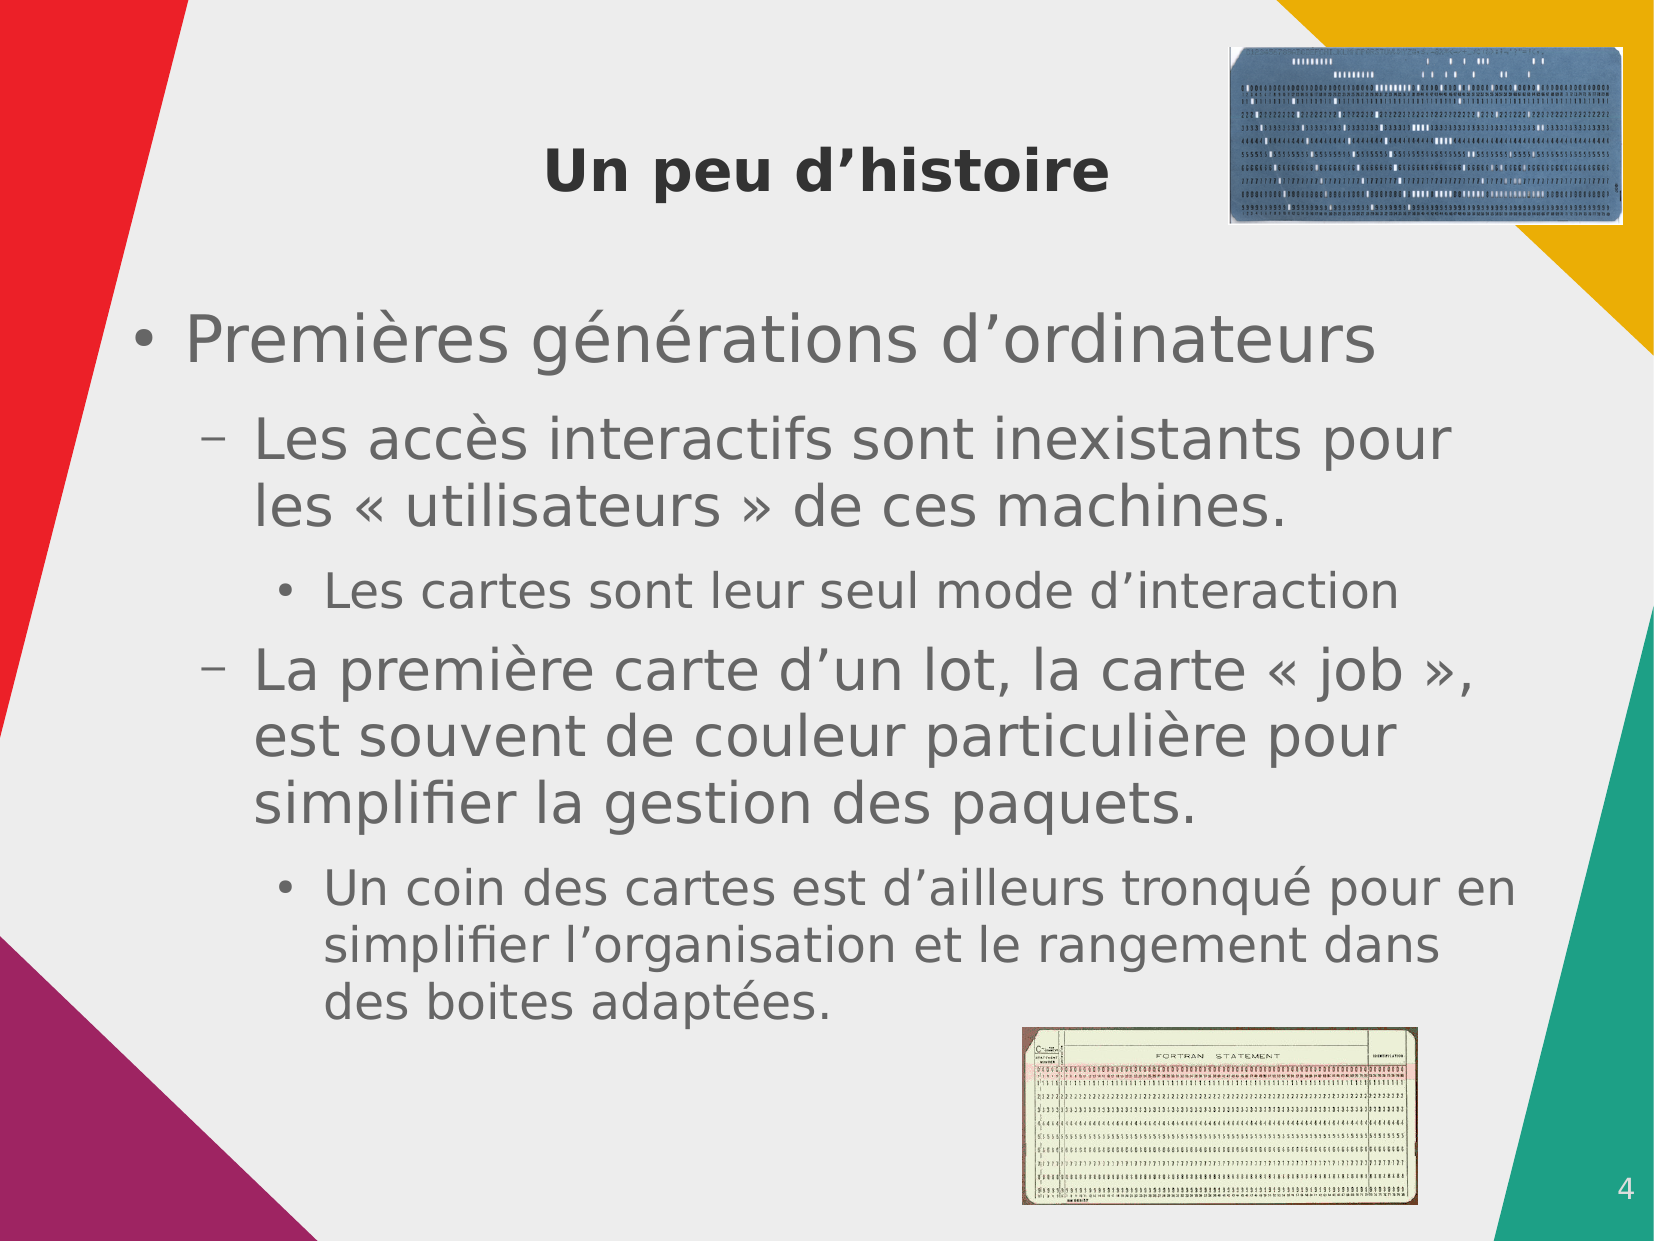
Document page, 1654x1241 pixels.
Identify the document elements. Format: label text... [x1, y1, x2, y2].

title Un peu d’histoire [114, 73, 1539, 271]
list Premières générations d’ordinateurs Les accès interactifs sont inexistants pour les « utilisateurs » de ces machines. Les cartes sont leur seul mode d’interaction La première carte d’un lot, la carte « job », est souvent de couleur particulière pour simplifier la gestion des paquets. Un coin des cartes est d’ailleurs tronqué pour en simplifier l’organisation et le rangement dans des boites adaptées. [114, 302, 1539, 1033]
picture [1228, 47, 1623, 225]
picture [1022, 1027, 1418, 1205]
